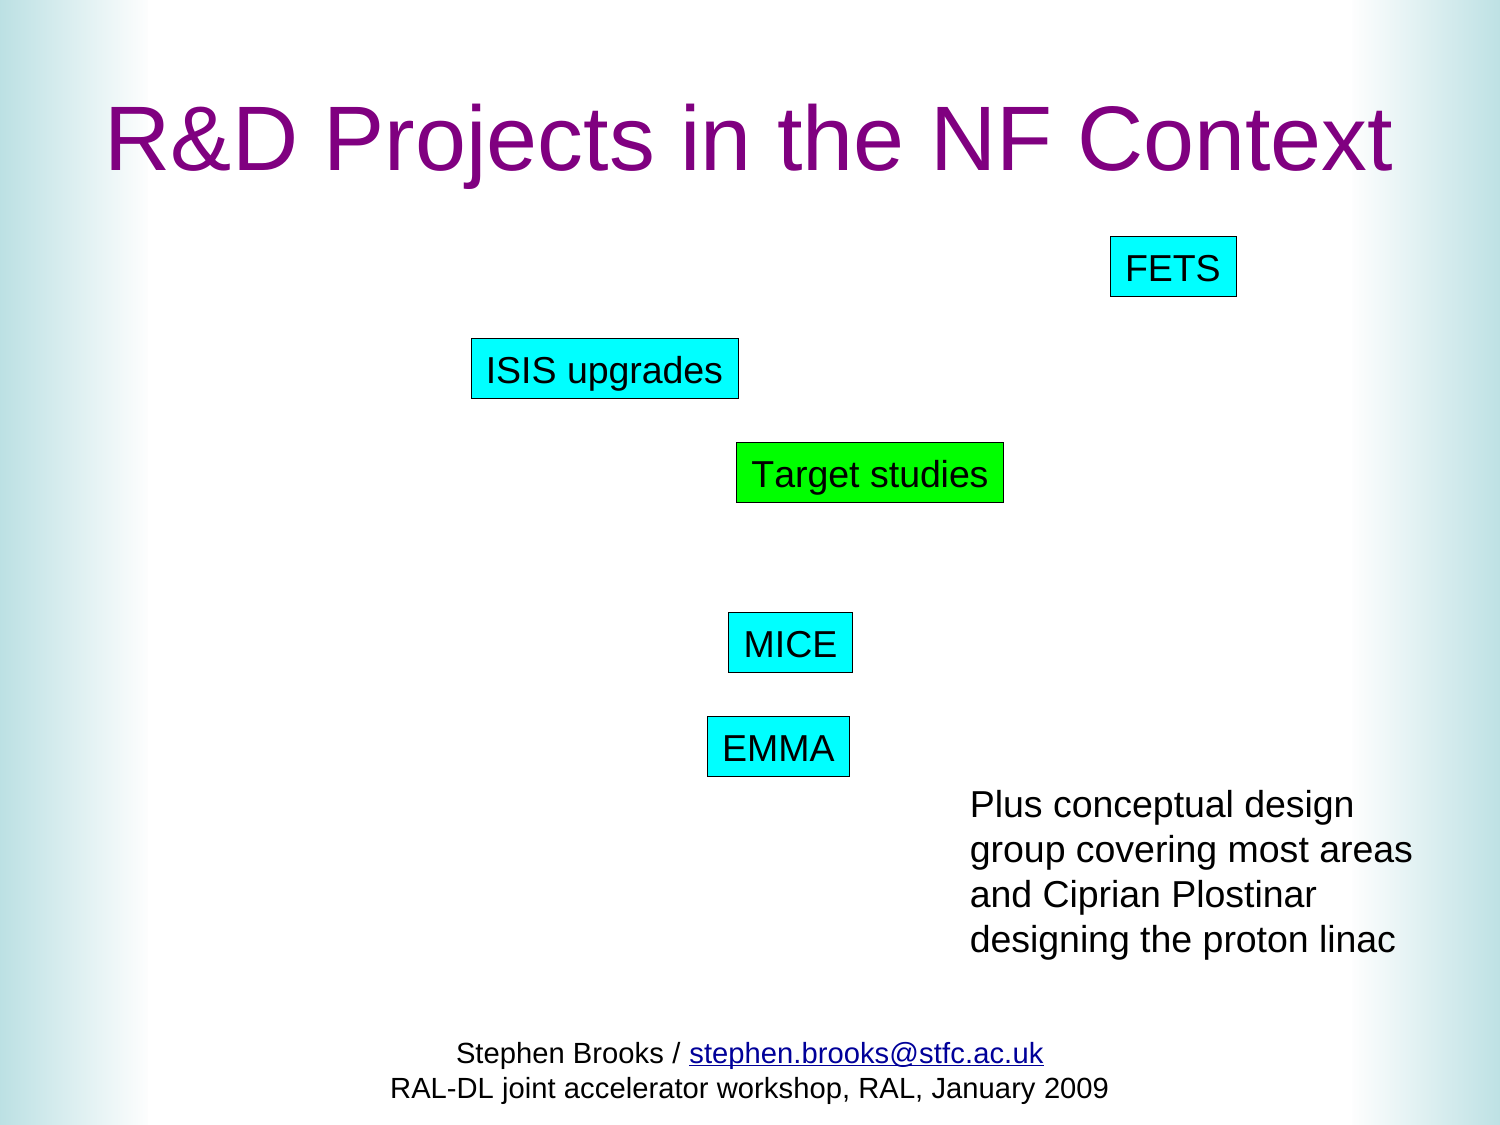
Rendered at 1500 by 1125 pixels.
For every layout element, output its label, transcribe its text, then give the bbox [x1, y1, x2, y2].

text_box FETS [1110, 236, 1237, 297]
picture [159, 195, 1341, 1015]
text_box Plus conceptual design group covering most areas and Ciprian Plostinar designing the proton linac [955, 772, 1465, 968]
title R&D Projects in the NF Context [75, 45, 1426, 233]
text_box Target studies [736, 442, 1004, 503]
text_box MICE [728, 612, 853, 673]
text_box ISIS upgrades [471, 338, 739, 399]
text_box EMMA [707, 716, 850, 777]
